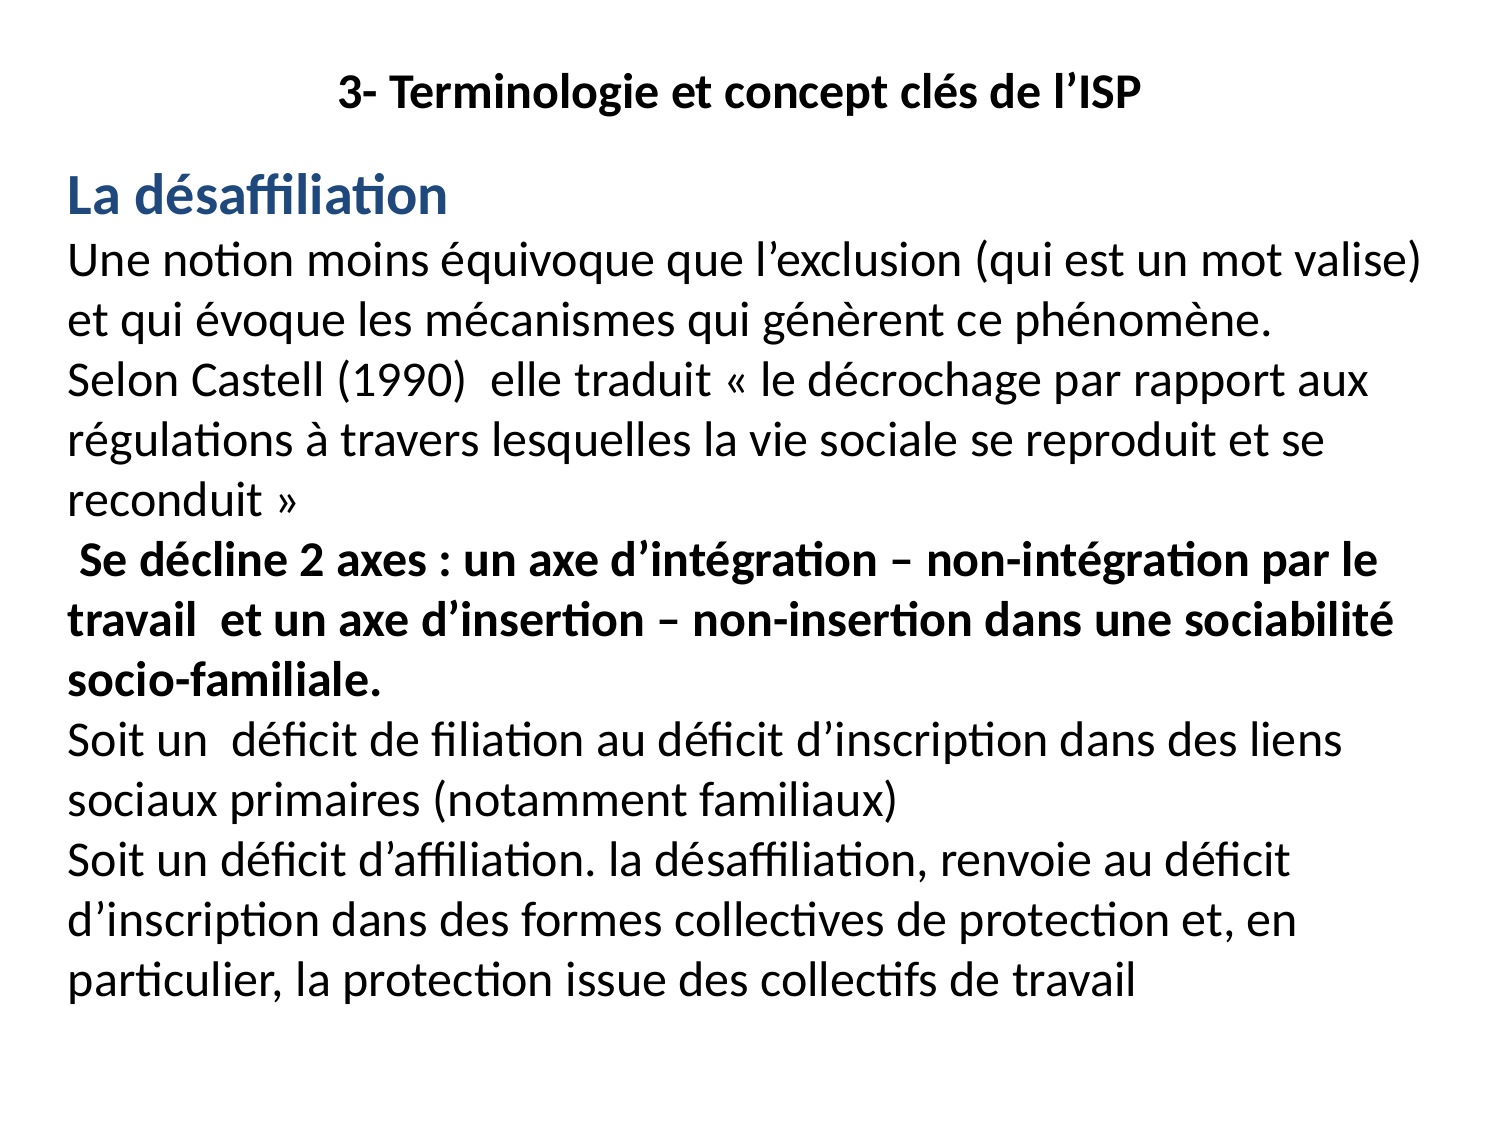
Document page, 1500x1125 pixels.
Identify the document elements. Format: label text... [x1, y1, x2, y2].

title 3- Terminologie et concept clés de l’ISP [64, 30, 1415, 147]
text_box La désaffiliation Une notion moins équivoque que l’exclusion (qui est un mot valise) et qui évoque les mécanismes qui génèrent ce phénomène. Selon Castell (1990) elle traduit « le décrochage par rapport aux régulations à travers lesquelles la vie sociale se reproduit et se reconduit » Se décline 2 axes : un axe d’intégration – non-intégration par le travail et un axe d’insertion – non-insertion dans une sociabilité socio-familiale. Soit un déficit de filiation au déficit d’inscription dans des liens sociaux primaires (notamment familiaux) Soit un déficit d’affiliation. la désaffiliation, renvoie au déficit d’inscription dans des formes collectives de protection et, en particulier, la protection issue des collectifs de travail [53, 149, 1459, 1014]
